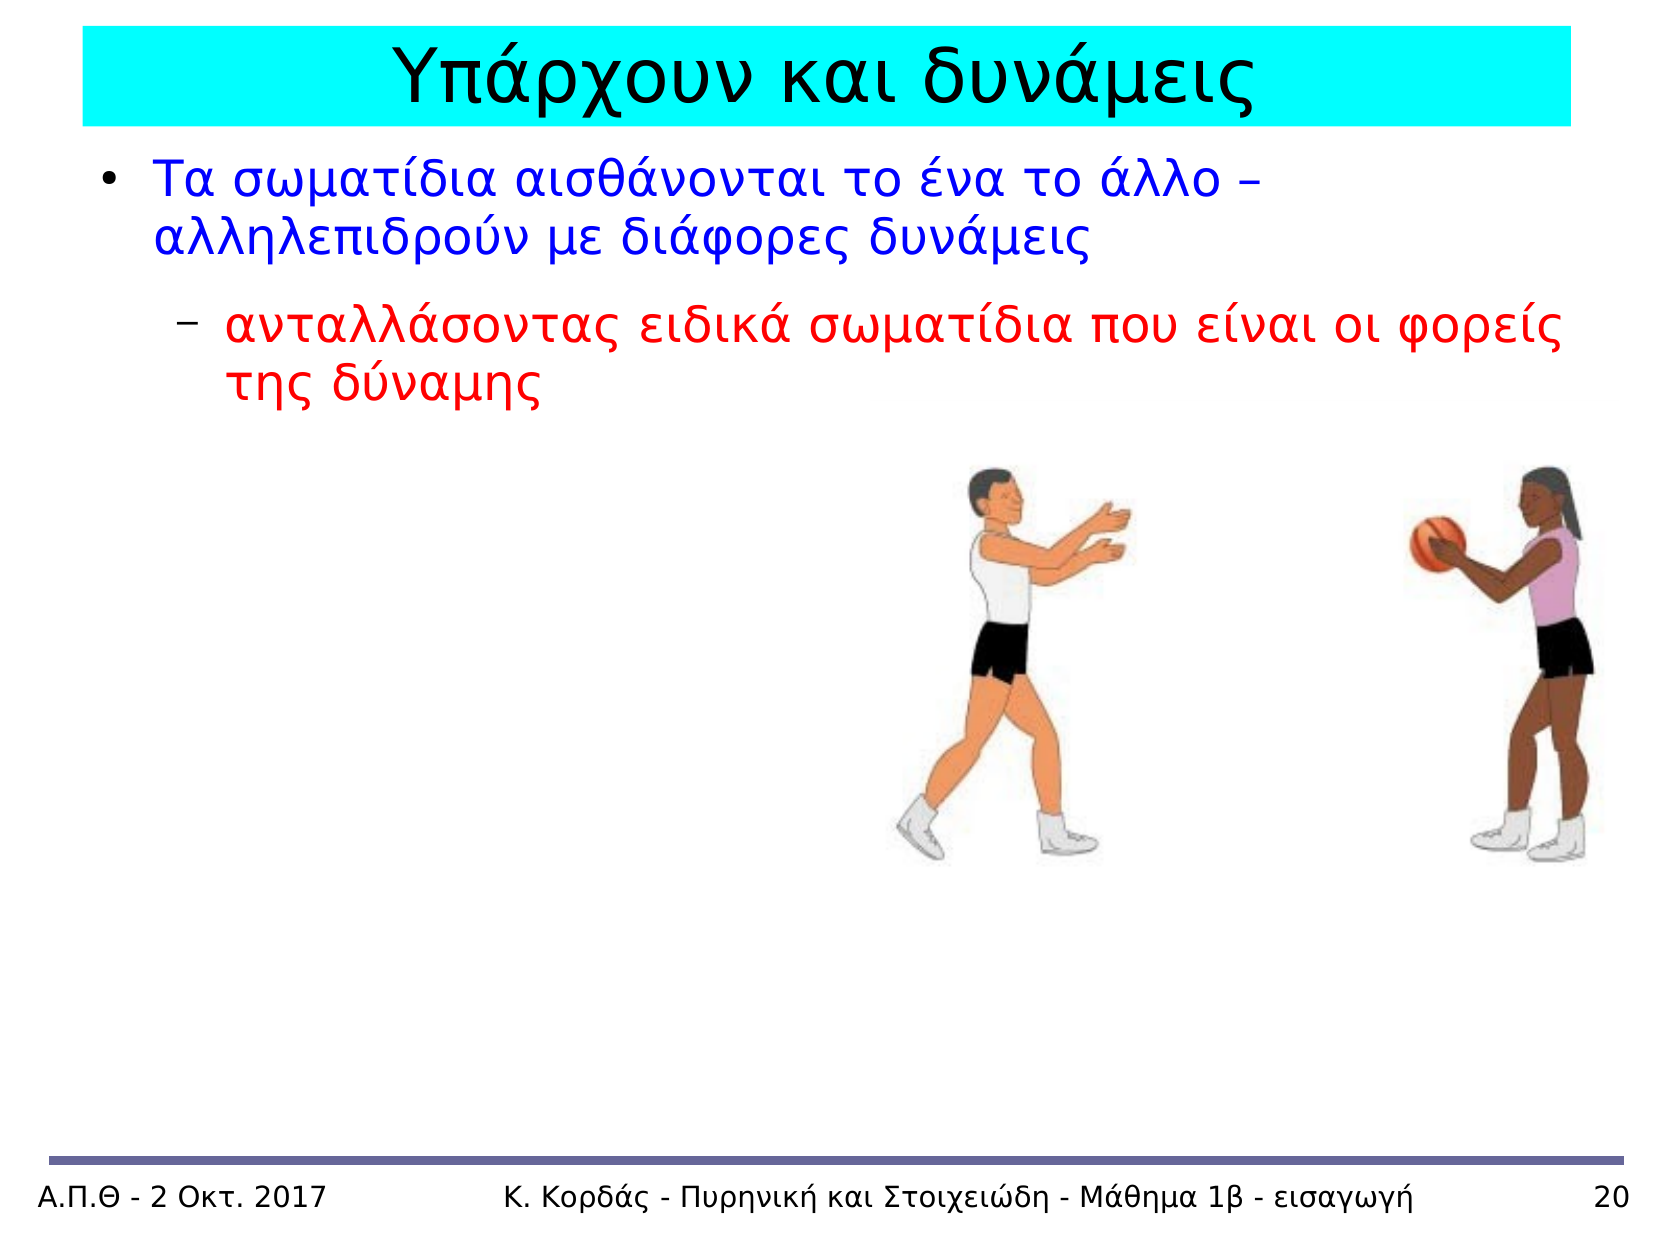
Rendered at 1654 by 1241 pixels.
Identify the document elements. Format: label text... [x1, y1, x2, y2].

title Υπάρχουν και δυνάμεις [82, 25, 1571, 127]
list Τα σωματίδια αισθάνονται το ένα το άλλο – αλληλεπιδρούν με διάφορες δυνάμεις ανταλλάσοντας ειδικά σωματίδια που είναι οι φορείς της δύναμης [82, 150, 1571, 1127]
picture [870, 399, 1619, 869]
